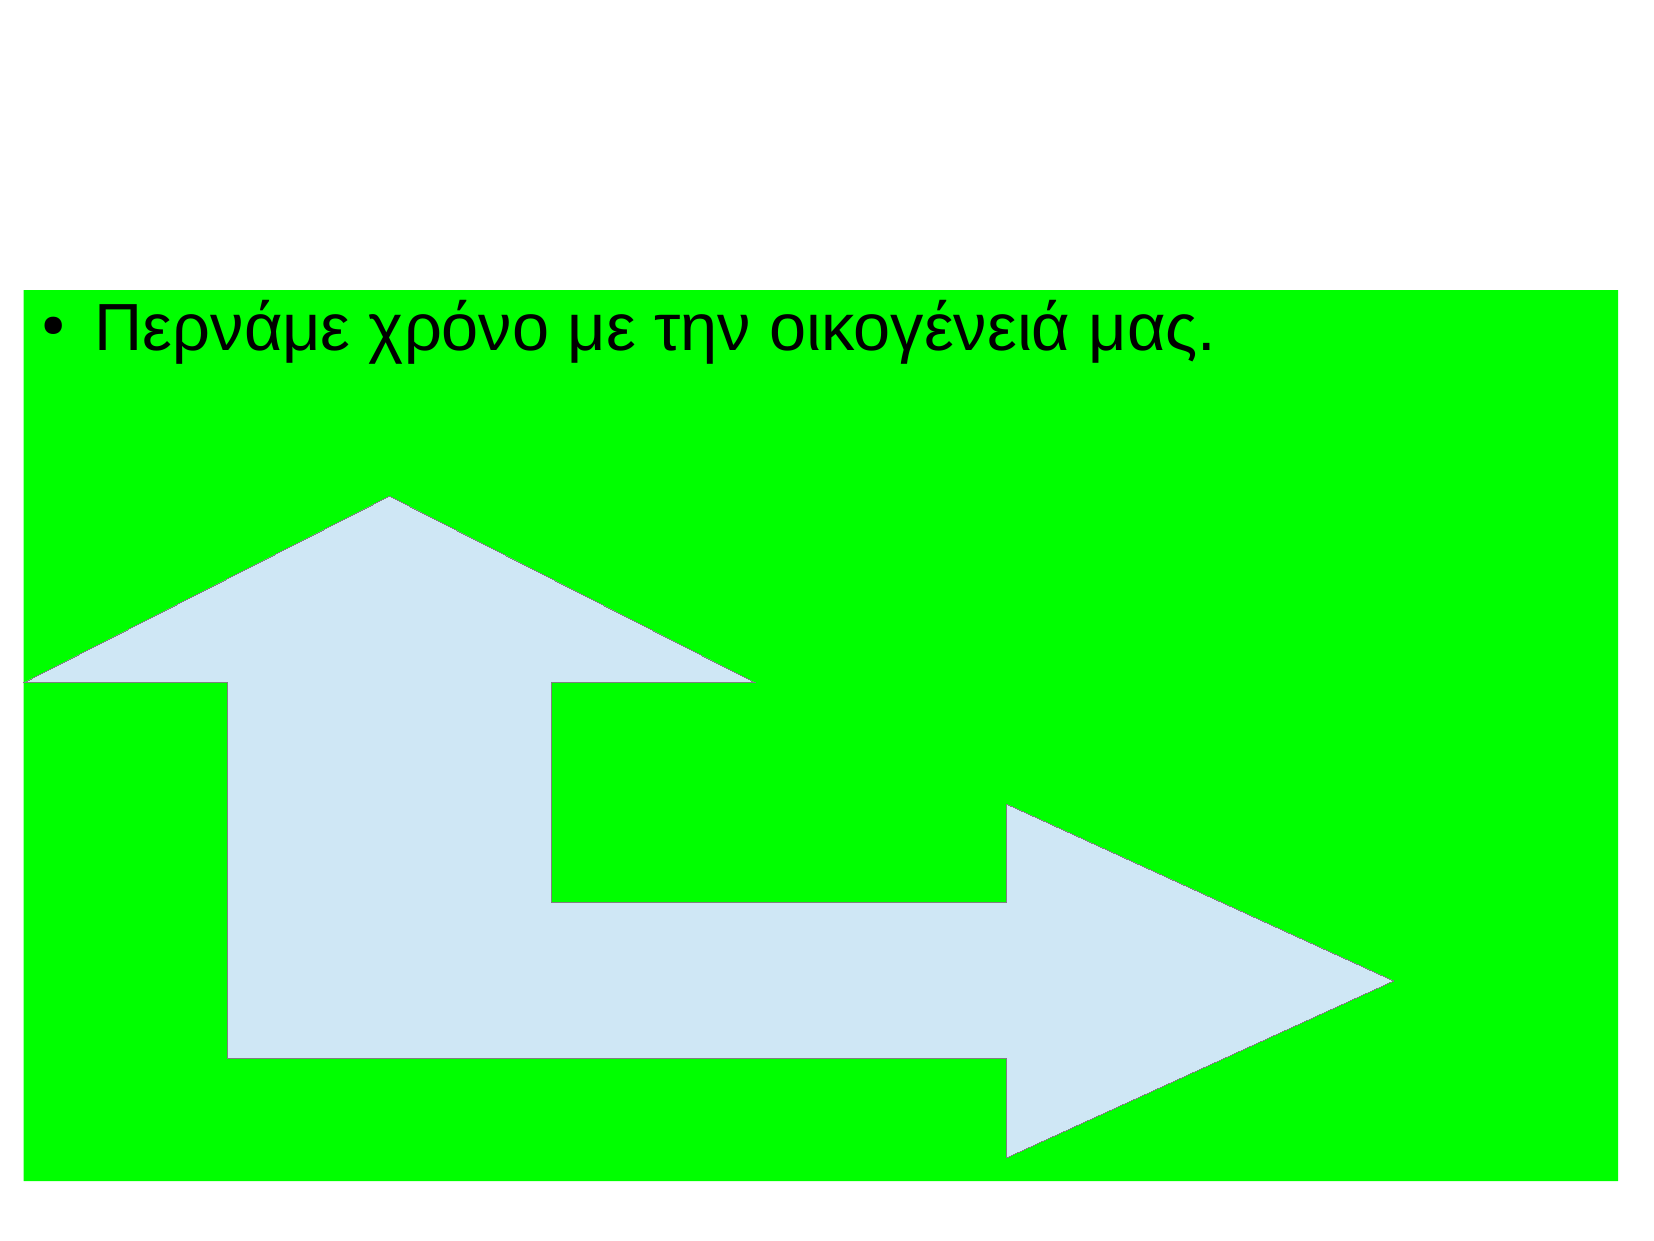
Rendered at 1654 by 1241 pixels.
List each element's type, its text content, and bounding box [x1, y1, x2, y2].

text_box [23, 496, 1394, 1158]
list Περνάμε χρόνο με την οικογένειά μας. [23, 290, 1619, 1182]
